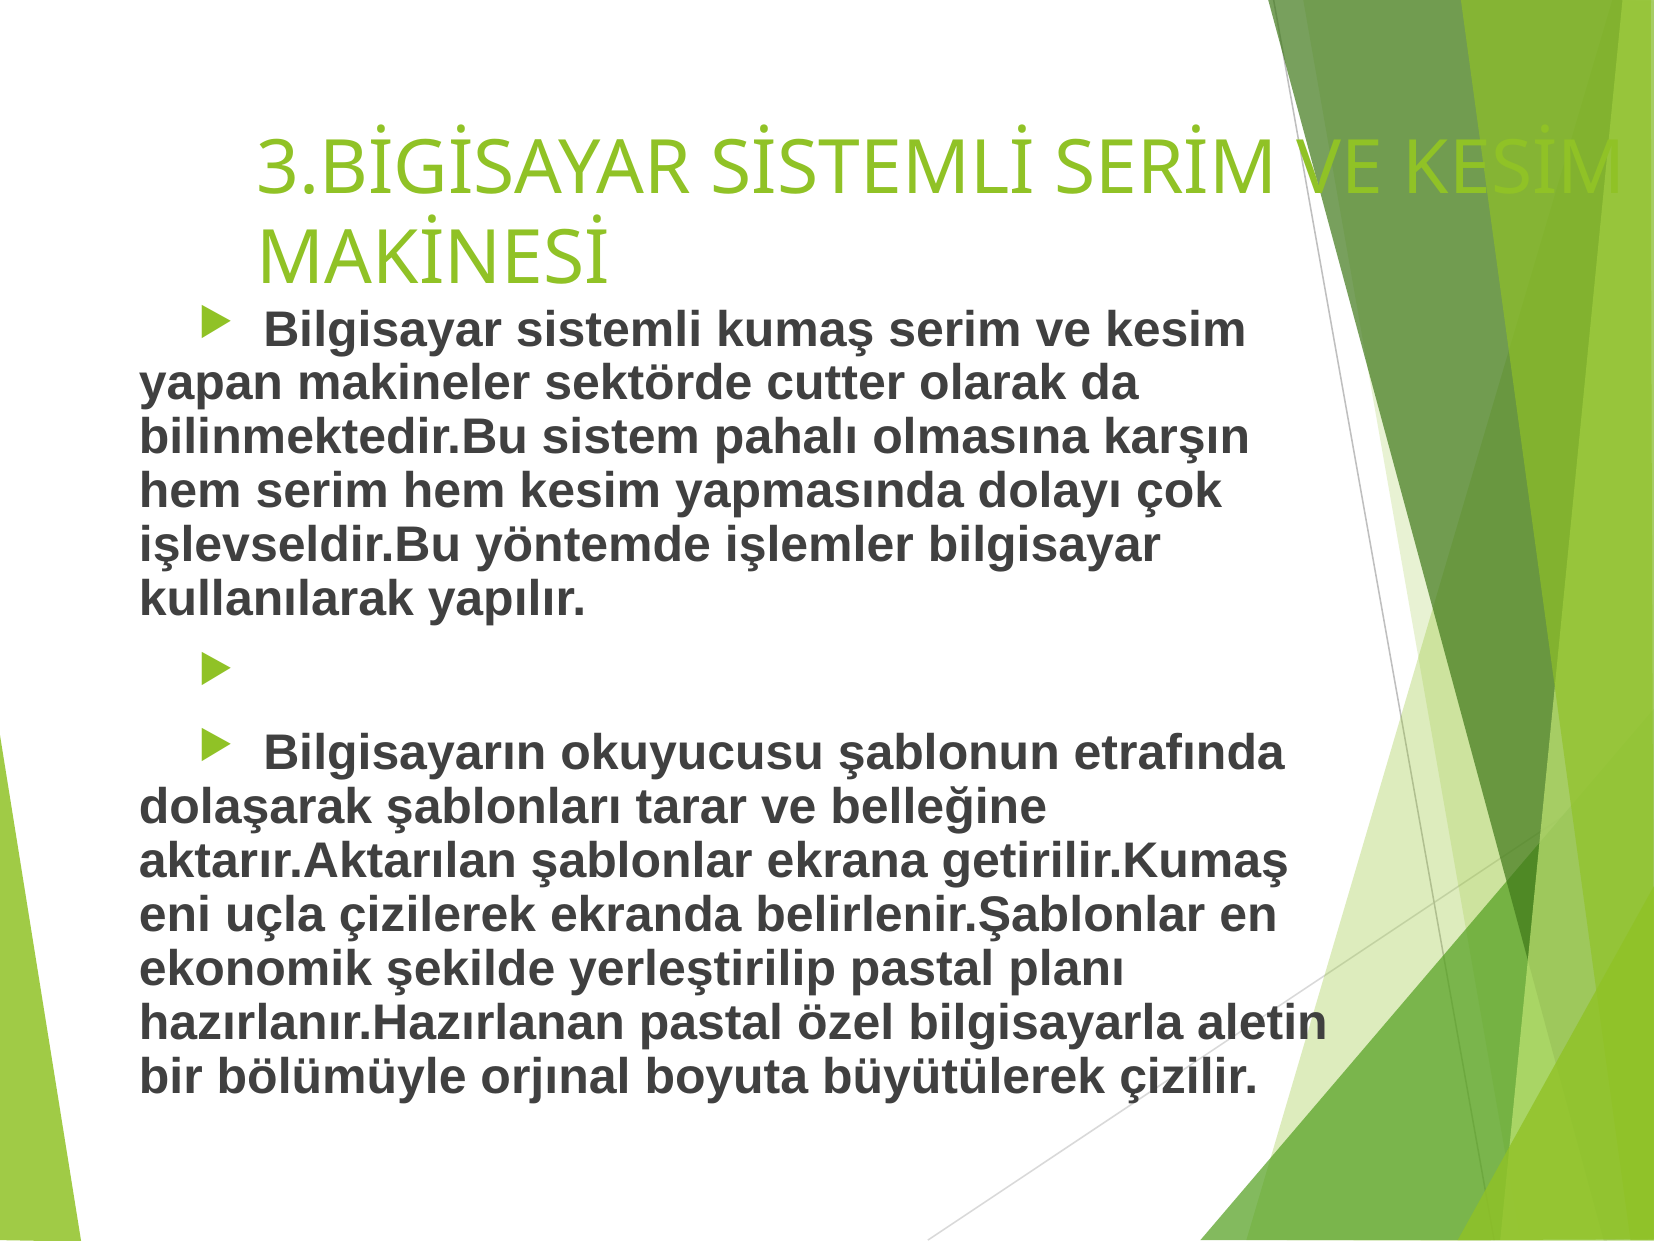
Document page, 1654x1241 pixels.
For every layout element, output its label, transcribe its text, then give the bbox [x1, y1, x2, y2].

title 3.BİGİSAYAR SİSTEMLİ SERİM VE KESİM MAKİNESİ [241, 111, 1654, 391]
list Bilgisayar sistemli kumaş serim ve kesim yapan makineler sektörde cutter olarak da bilinmektedir.Bu sistem pahalı olmasına karşın hem serim hem kesim yapmasında dolayı çok işlevseldir.Bu yöntemde işlemler bilgisayar kullanılarak yapılır. Bilgisayarın okuyucusu şablonun etrafında dolaşarak şablonları tarar ve belleğine aktarır.Aktarılan şablonlar ekrana getirilir.Kumaş eni uçla çizilerek ekranda belirlenir.Şablonlar en ekonomik şekilde yerleştirilip pastal planı hazırlanır.Hazırlanan pastal özel bilgisayarla aletin bir bölümüyle orjınal boyuta büyütülerek çizilir. [0, 295, 1382, 1152]
